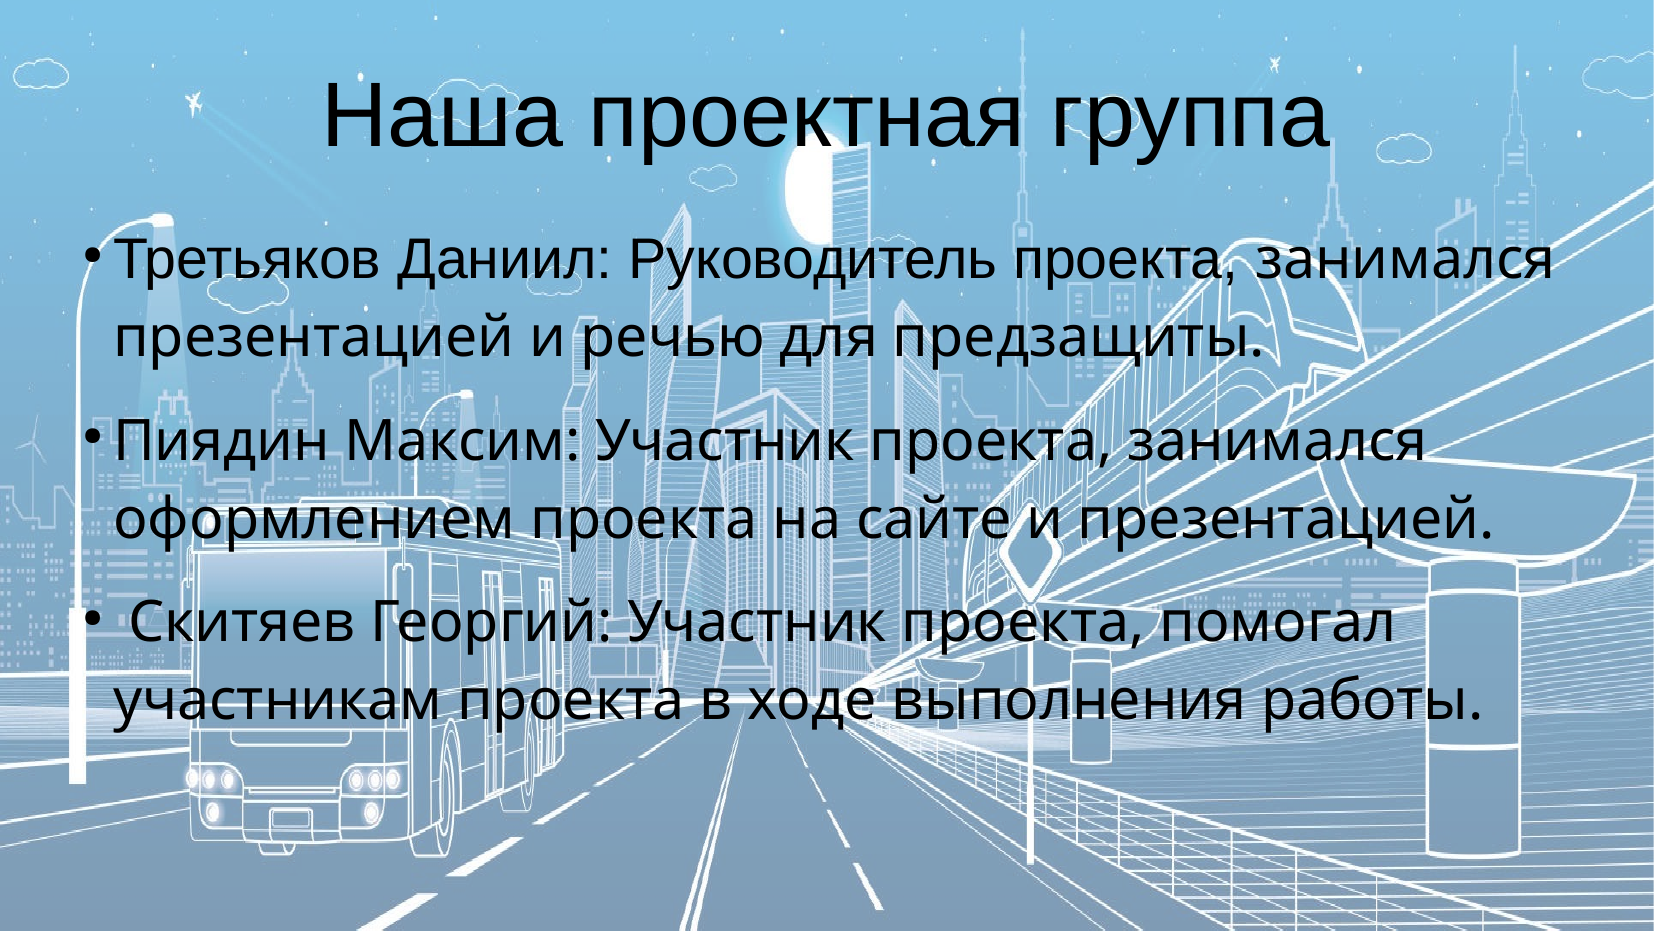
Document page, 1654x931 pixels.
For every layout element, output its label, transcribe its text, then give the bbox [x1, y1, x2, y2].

title Наша проектная группа [82, 37, 1571, 193]
list Третьяков Даниил: Руководитель проекта, занимался презентацией и речью для предзащиты. Пиядин Максим: Участник проекта, занимался оформлением проекта на сайте и презентацией. Скитяев Георгий: Участник проекта, помогал участникам проекта в ходе выполнения работы. [82, 217, 1571, 758]
